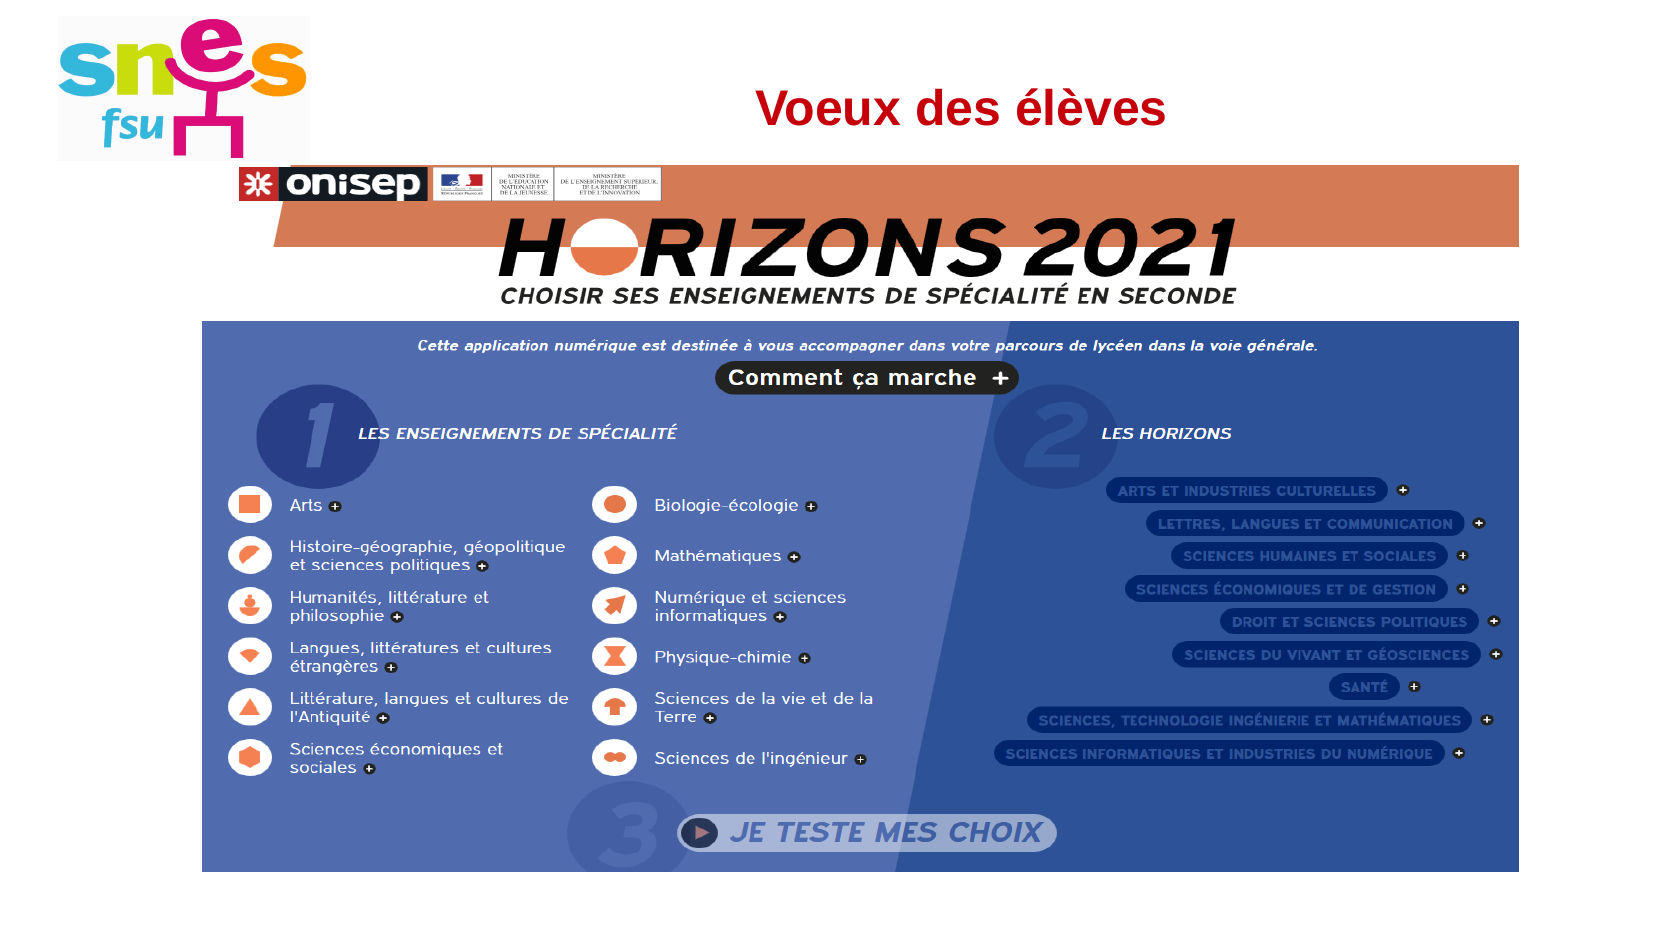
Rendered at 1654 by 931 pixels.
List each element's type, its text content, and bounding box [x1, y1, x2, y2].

picture [58, 17, 310, 161]
picture [202, 165, 1519, 872]
text_box Voeux des élèves [293, 72, 1629, 156]
